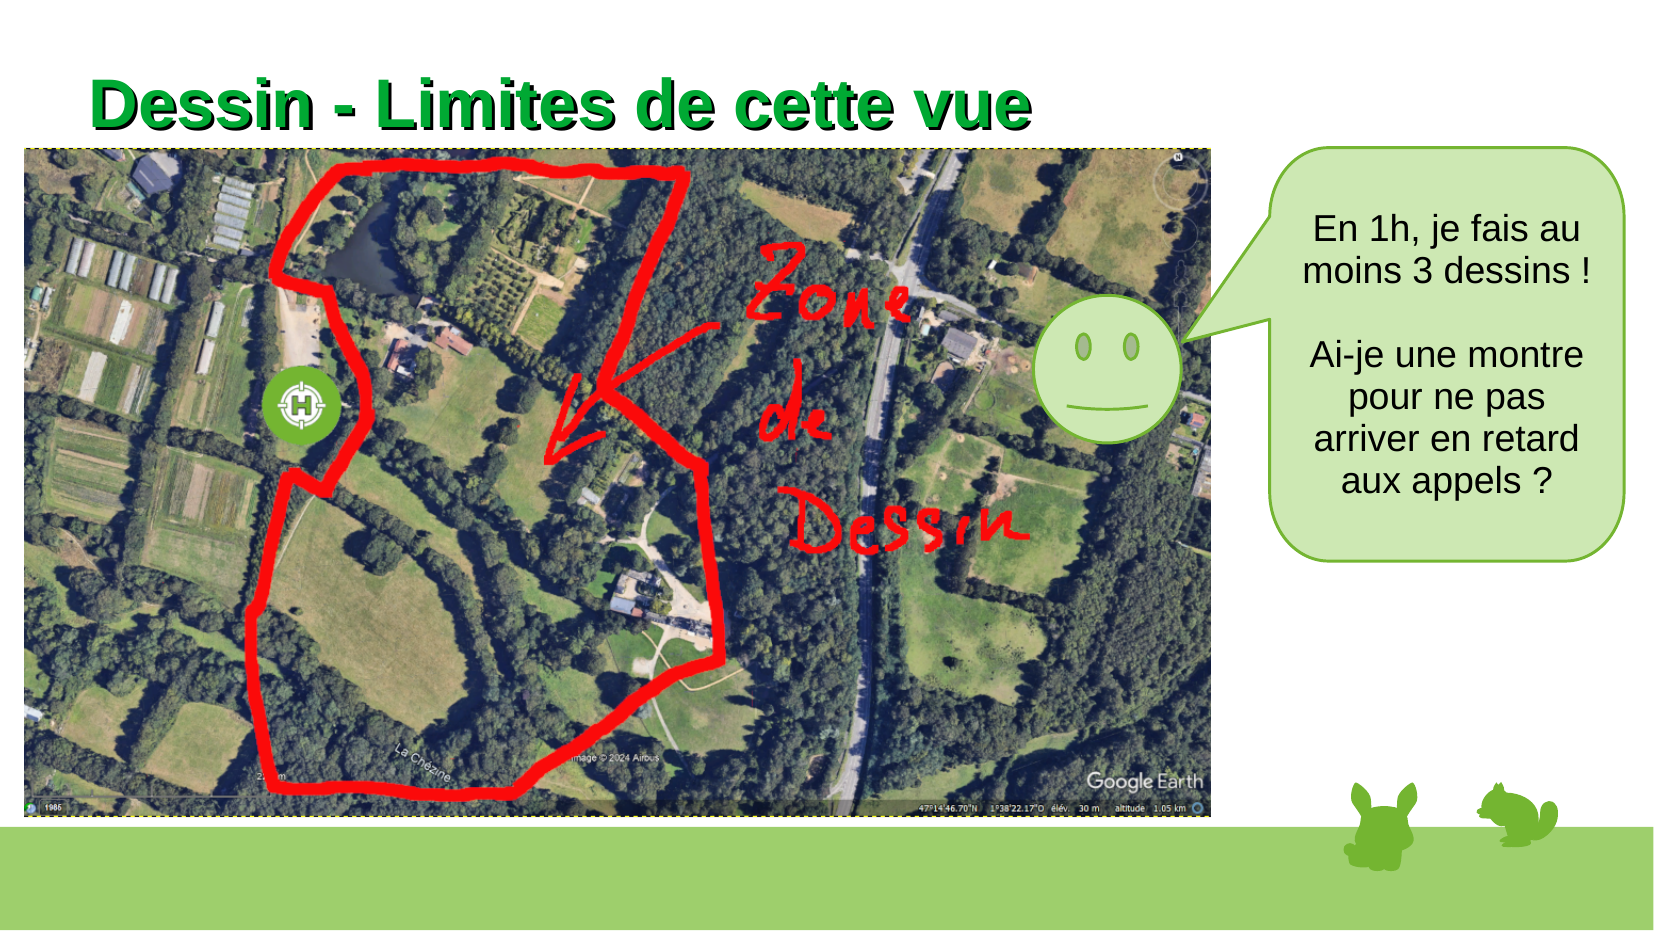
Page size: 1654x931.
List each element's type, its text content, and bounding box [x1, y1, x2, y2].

text_box En 1h, je fais au moins 3 dessins ! Ai-je une montre pour ne pas arriver en retard aux appels ? [1182, 147, 1625, 562]
title Dessin - Limites de cette vue [88, 29, 1565, 178]
picture [24, 147, 1211, 818]
text_box [1033, 295, 1182, 443]
